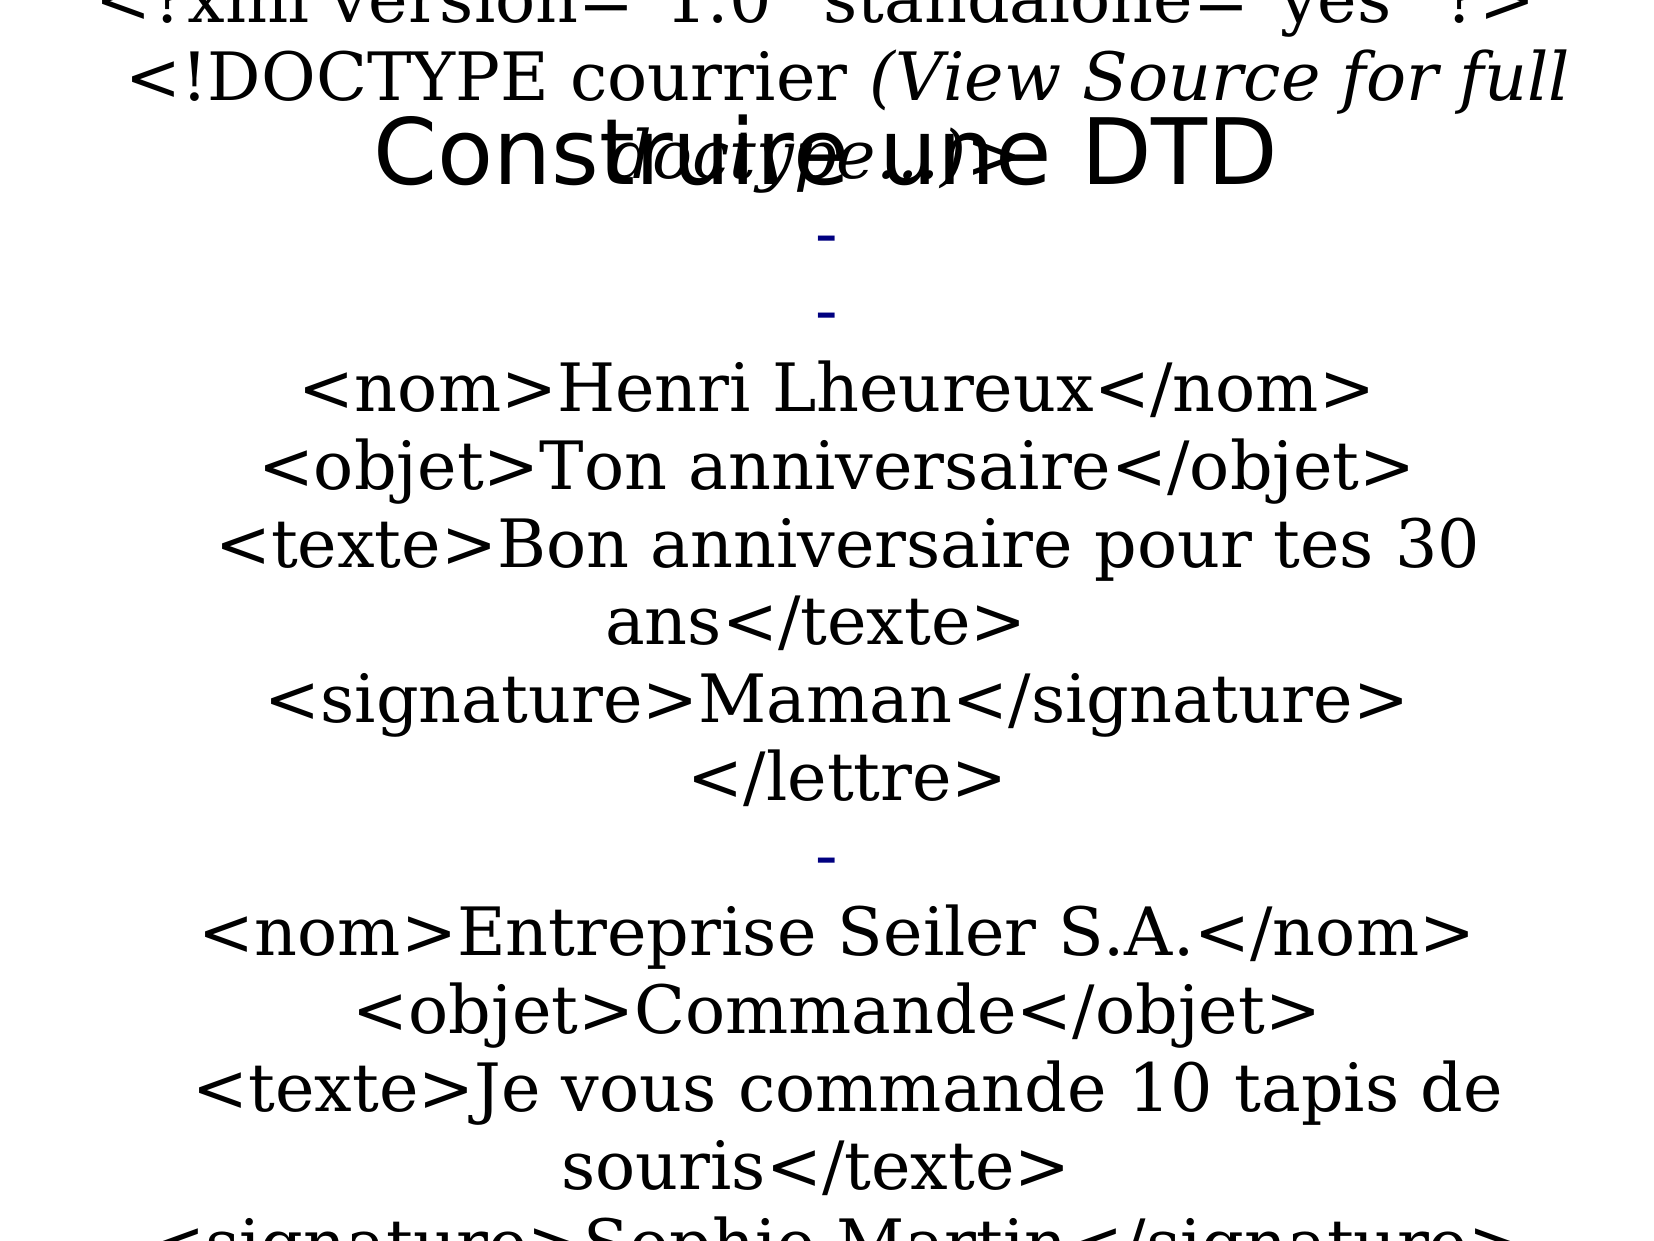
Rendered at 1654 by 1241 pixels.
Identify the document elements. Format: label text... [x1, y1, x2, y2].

subtitle <?xml version="1.0" standalone="yes" ?> <!DOCTYPE courrier (View Source for full doctype...)> - - <nom>Henri Lheureux</nom> <objet>Ton anniversaire</objet> <texte>Bon anniversaire pour tes 30 ans</texte> <signature>Maman</signature> </lettre> - <nom>Entreprise Seiler S.A.</nom> <objet>Commande</objet> <texte>Je vous commande 10 tapis de souris</texte> <signature>Sophie Martin</signature> </lettre> </courrier> [82, 289, 1571, 1110]
title Construire une DTD [82, 49, 1571, 257]
